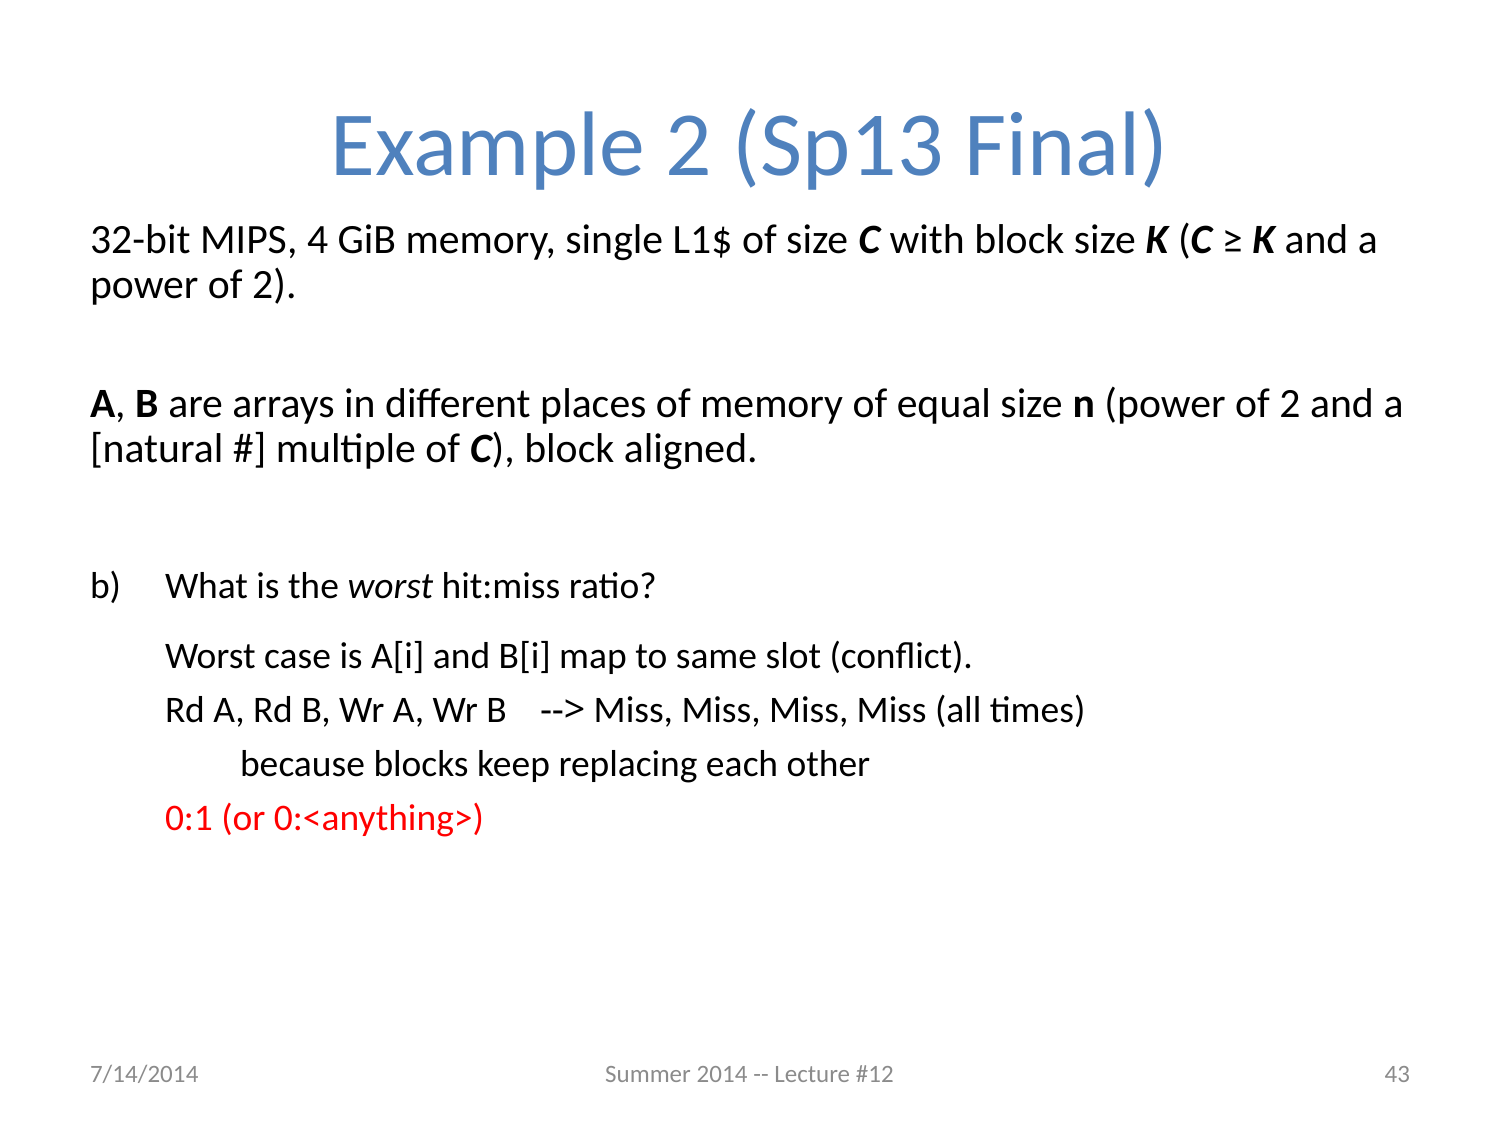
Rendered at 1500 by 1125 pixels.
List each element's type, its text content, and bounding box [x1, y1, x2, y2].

list 32-bit MIPS, 4 GiB memory, single L1$ of size C with block size K (C ≥ K and a power of 2). A, B are arrays in different places of memory of equal size n (power of 2 and a [natural #] multiple of C), block aligned. What is the worst hit:miss ratio? Worst case is A[i] and B[i] map to same slot (conflict). Rd A, Rd B, Wr A, Wr B --> Miss, Miss, Miss, Miss (all times) because blocks keep replacing each other 0:1 (or 0:<anything>) [75, 210, 1425, 1065]
slide_number <number> [1074, 1042, 1425, 1103]
slide_number 7/14/2014 [75, 1042, 425, 1103]
footer Summer 2014 -- Lecture #12 [512, 1042, 988, 1103]
title Example 2 (Sp13 Final) [75, 45, 1425, 210]
